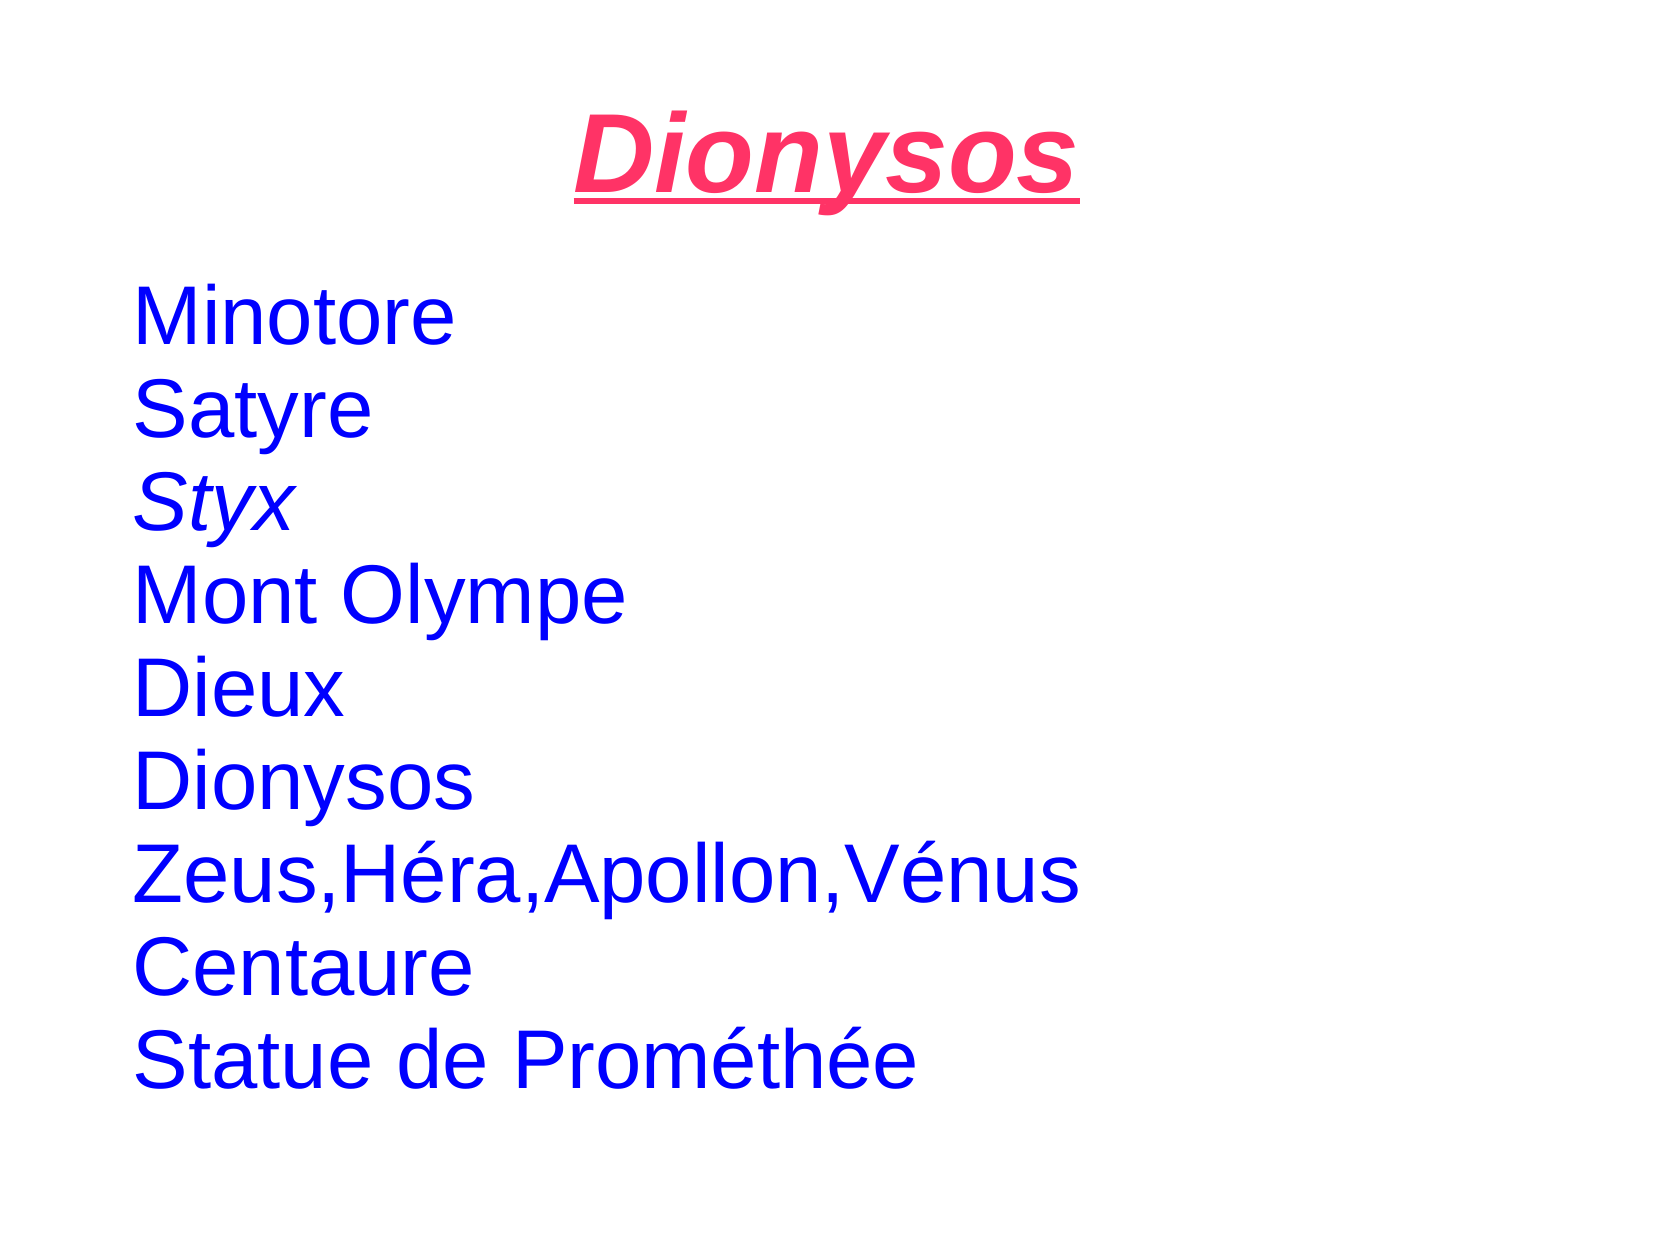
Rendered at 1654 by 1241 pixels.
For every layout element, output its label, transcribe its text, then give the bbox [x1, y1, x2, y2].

text_box Minotore Satyre Styx Mont Olympe Dieux Dionysos Zeus,Héra,Apollon,Vénus Centaure Statue de Prométhée [118, 262, 1565, 1157]
title Dionysos [82, 49, 1571, 257]
